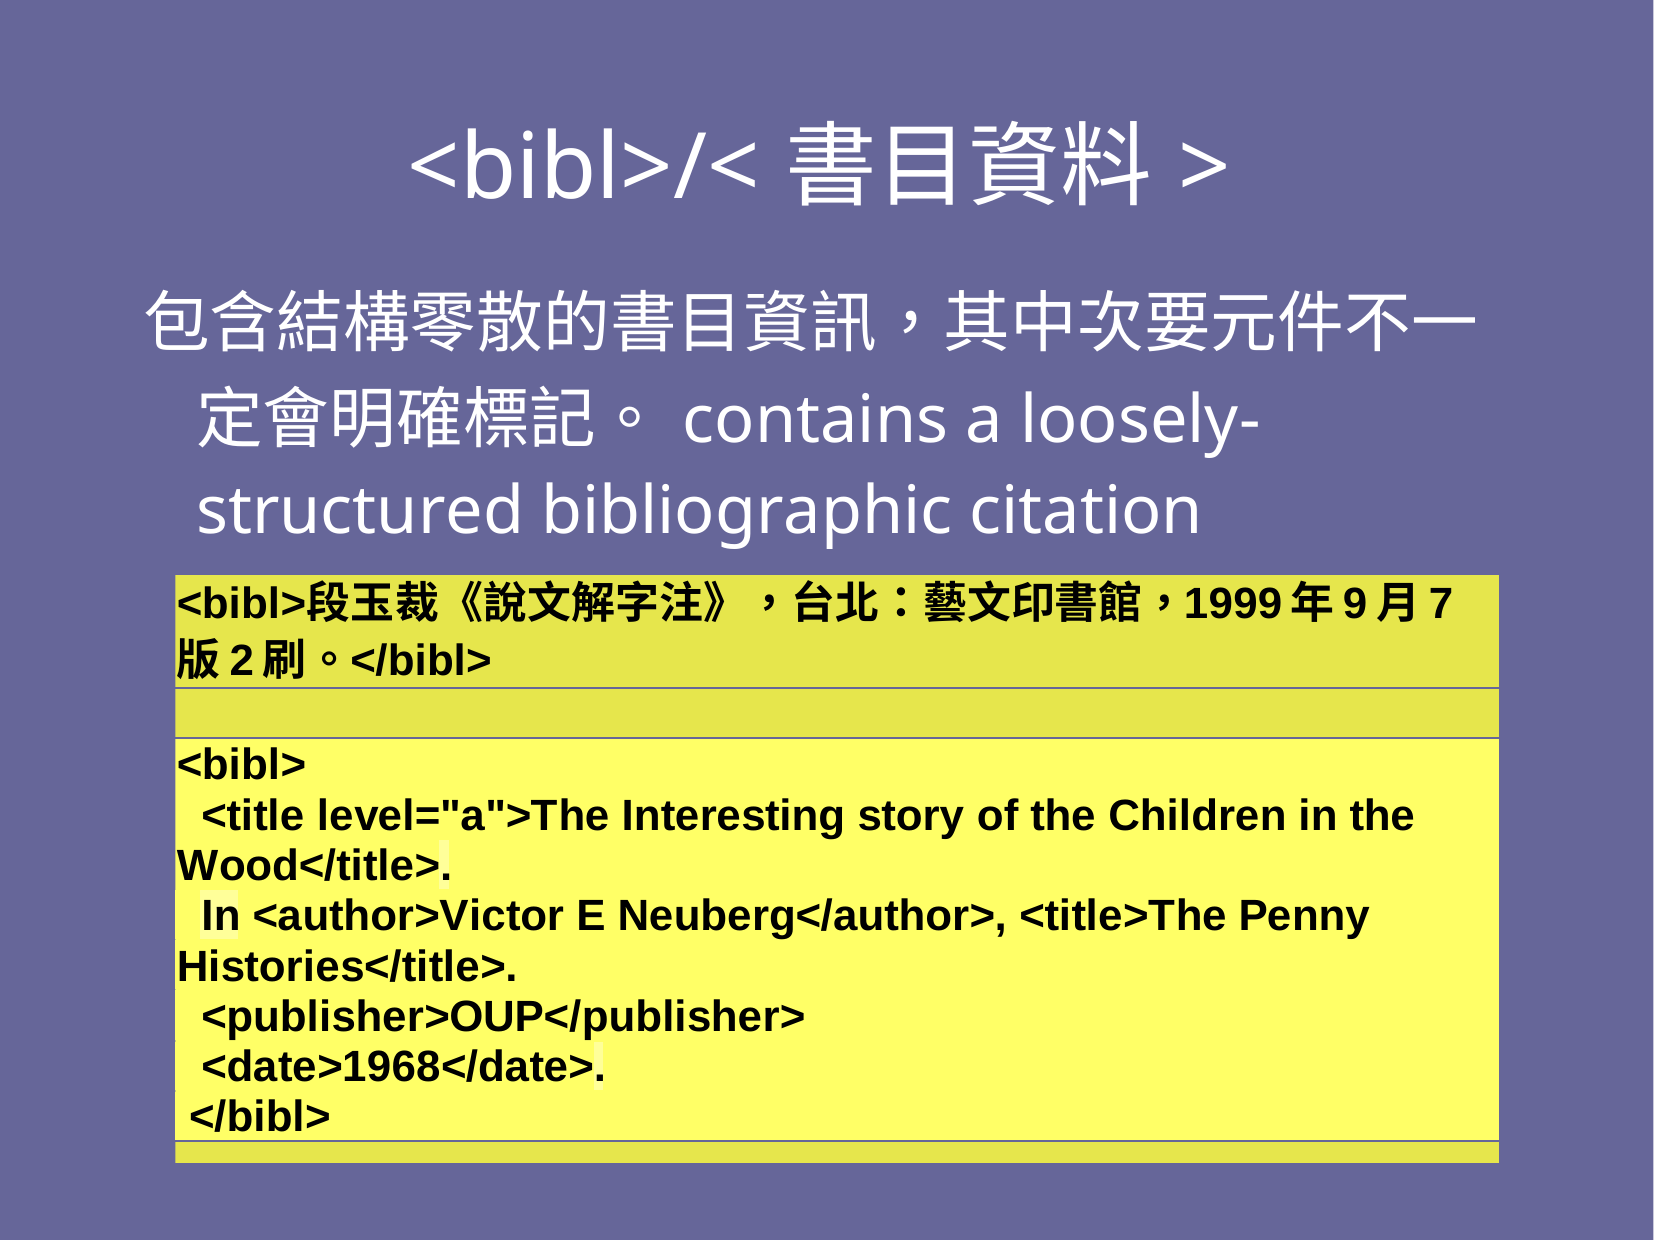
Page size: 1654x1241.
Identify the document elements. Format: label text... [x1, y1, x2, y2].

list 包含結構零散的書目資訊，其中次要元件不一定會明確標記。contains a loosely-structured bibliographic citation [125, 268, 1538, 1051]
chart [175, 574, 1501, 1163]
title <bibl>/<書目資料> [125, 55, 1538, 263]
